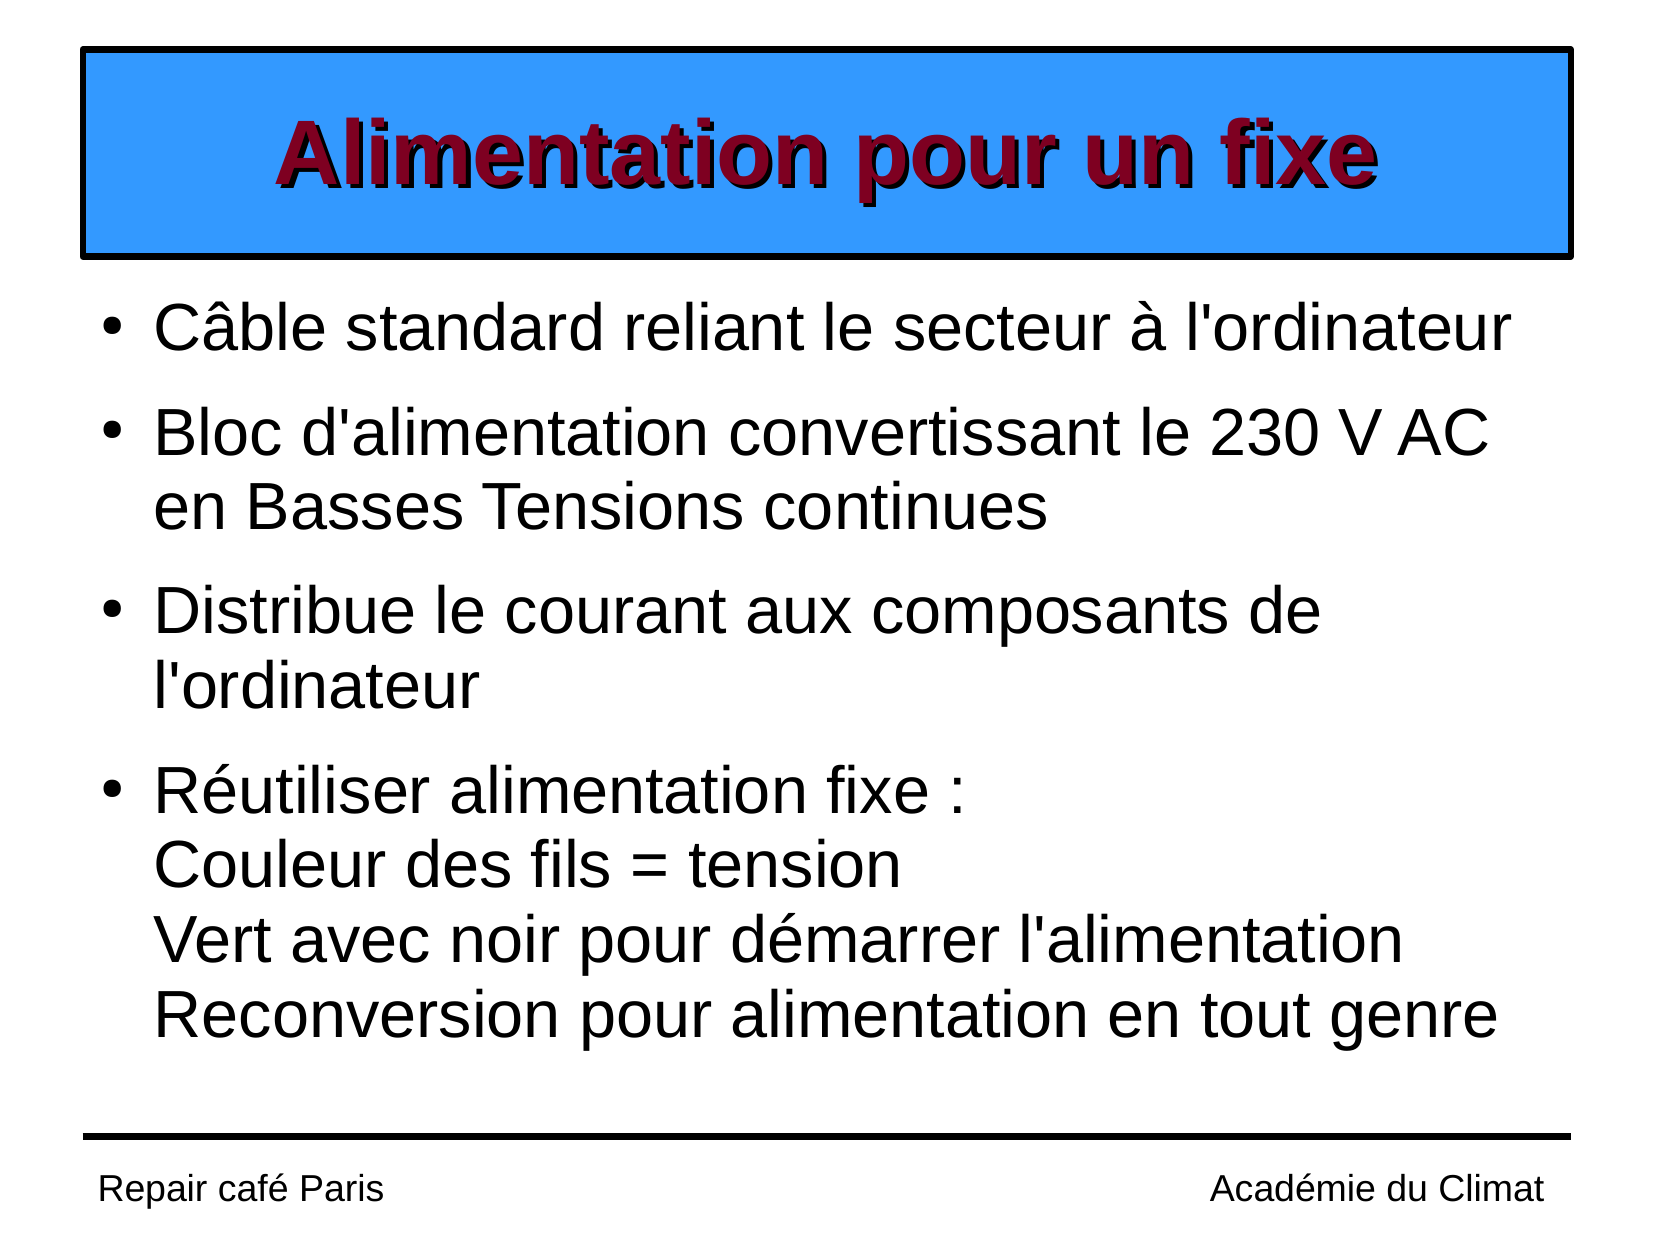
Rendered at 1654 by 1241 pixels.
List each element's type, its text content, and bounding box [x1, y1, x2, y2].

text_box Repair café Paris Académie du Climat [82, 1160, 1571, 1217]
title Alimentation pour un fixe [82, 49, 1571, 257]
list Câble standard reliant le secteur à l'ordinateur Bloc d'alimentation convertissant le 230 V AC en Basses Tensions continues Distribue le courant aux composants de l'ordinateur Réutiliser alimentation fixe : Couleur des fils = tension Vert avec noir pour démarrer l'alimentation Reconversion pour alimentation en tout genre [82, 290, 1571, 1052]
